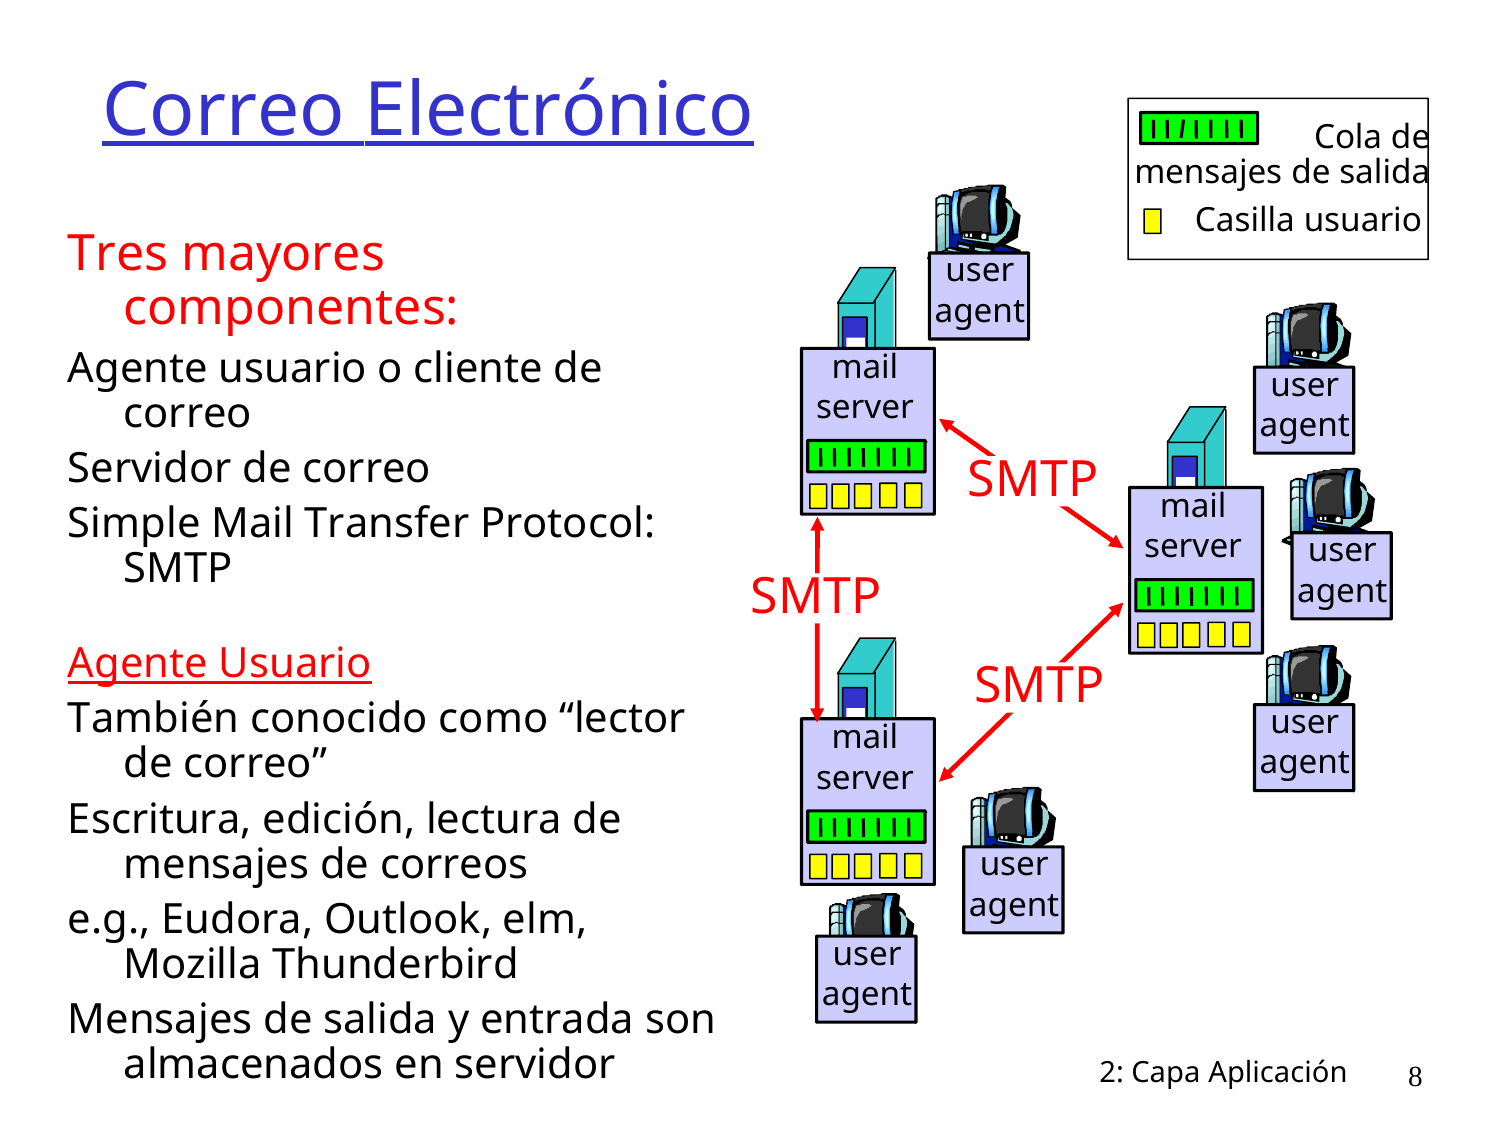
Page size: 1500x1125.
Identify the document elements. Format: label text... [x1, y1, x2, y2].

text_box [801, 718, 935, 885]
text_box mail server [801, 341, 929, 434]
text_box [970, 786, 1057, 839]
text_box SMTP [735, 562, 897, 632]
text_box Cola de mensajes de salida [1119, 111, 1446, 200]
text_box user agent [954, 839, 1075, 931]
text_box [1167, 406, 1226, 480]
text_box user agent [806, 928, 928, 1021]
text_box [1129, 487, 1263, 654]
text_box Tres mayores componentes: Agente usuario o cliente de correo Servidor de correo Simple Mail Transfer Protocol: SMTP Agente Usuario También conocido como “lector de correo” Escritura, edición, lectura de mensajes de correos e.g., Eudora, Outlook, elm, Mozilla Thunderbird Mensajes de salida y entrada son almacenados en servidor [53, 220, 733, 1071]
text_box [1144, 209, 1161, 234]
text_box user agent [1244, 697, 1366, 789]
text_box Casilla usuario [1180, 200, 1437, 247]
text_box [837, 267, 896, 341]
text_box [1266, 645, 1352, 697]
text_box user agent [1282, 525, 1403, 617]
text_box Correo Electrónico [1129, 100, 1363, 111]
text_box [801, 348, 935, 515]
text_box [1266, 302, 1352, 359]
text_box [837, 638, 896, 712]
text_box [1289, 467, 1376, 525]
text_box SMTP [959, 651, 1120, 721]
text_box [935, 184, 1021, 245]
text_box user agent [919, 245, 1041, 337]
text_box Correo Electrónico [87, 37, 1363, 185]
text_box [829, 893, 915, 928]
text_box mail server [1129, 480, 1258, 573]
text_box mail server [801, 712, 929, 804]
text_box user agent [1244, 359, 1366, 452]
text_box SMTP [953, 445, 1114, 515]
